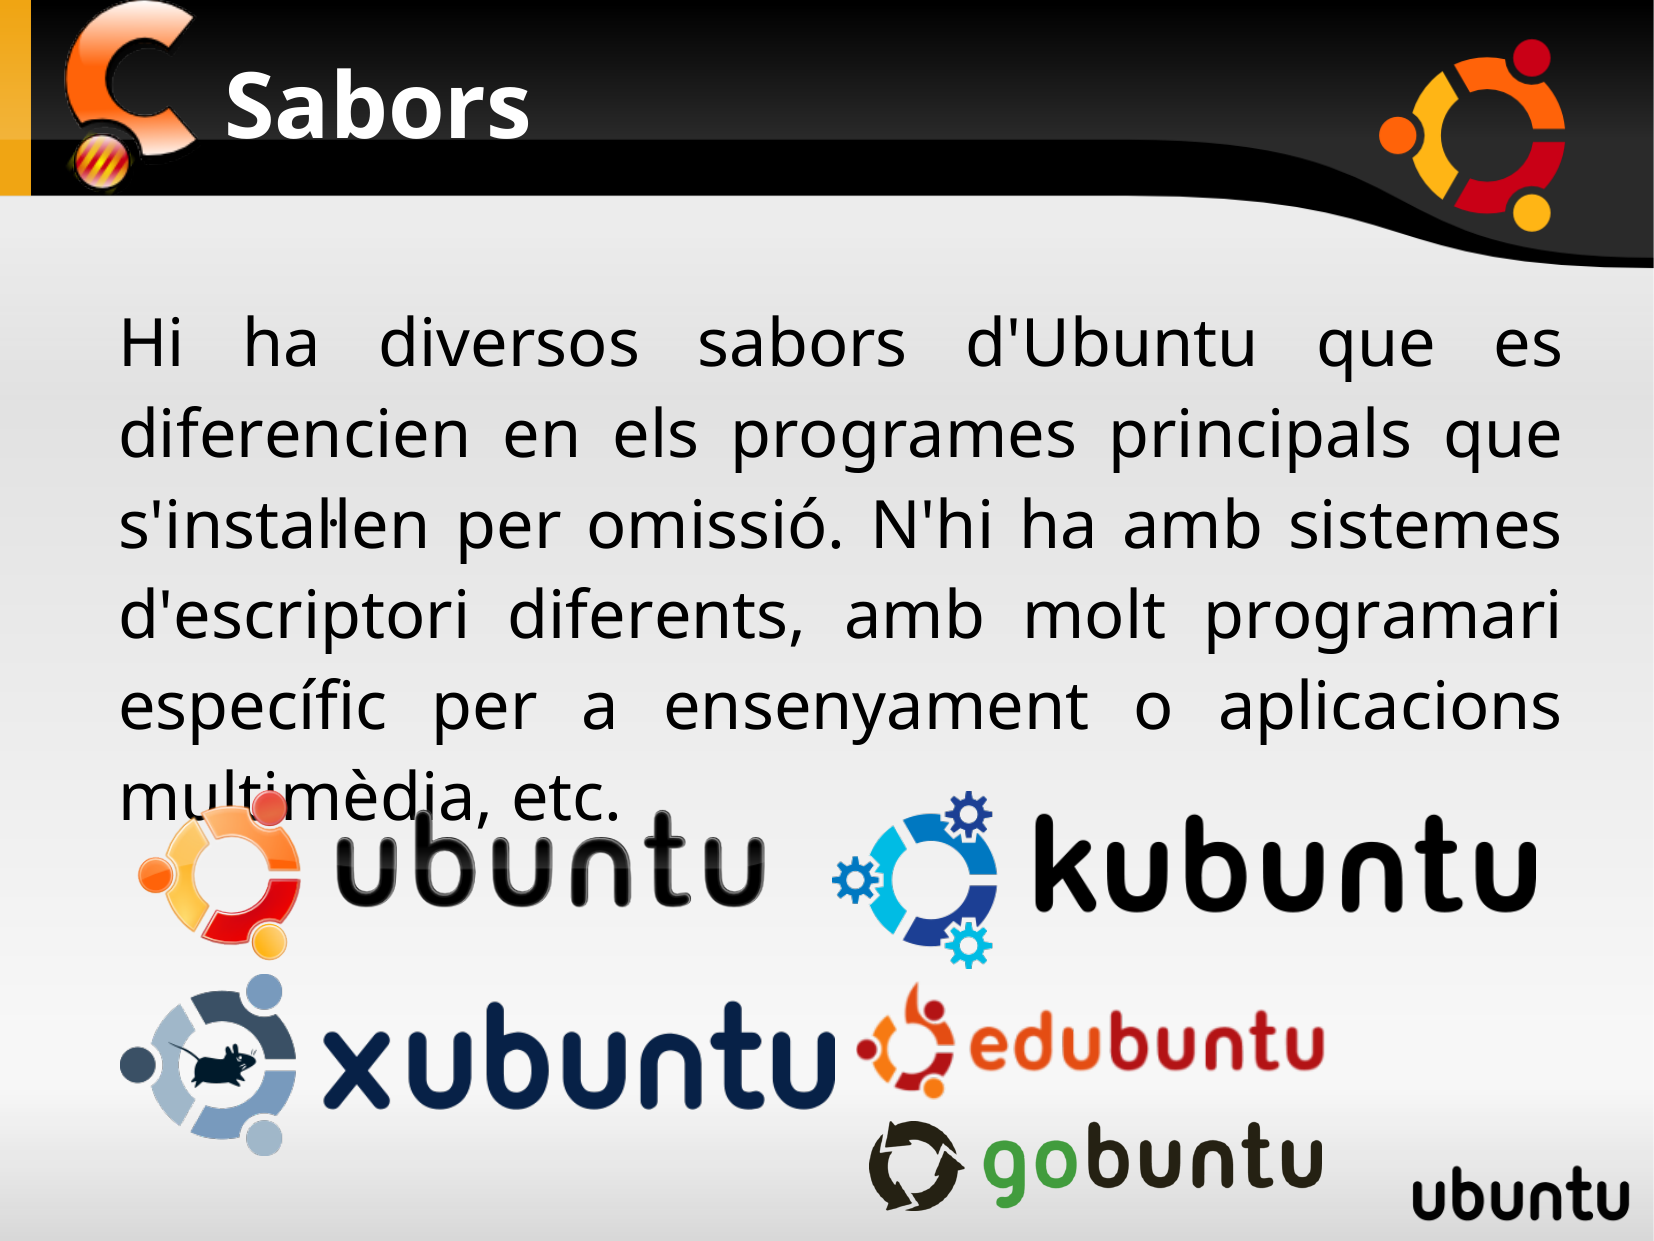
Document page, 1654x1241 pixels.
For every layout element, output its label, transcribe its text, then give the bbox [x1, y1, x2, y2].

picture [0, 0, 1654, 1241]
title Sabors [76, 0, 1565, 208]
text_box Hi ha diversos sabors d'Ubuntu que es diferencien en els programes principals que s'instal·len per omissió. N'hi ha amb sistemes d'escriptori diferents, amb molt programari específic per a ensenyament o aplicacions multimèdia, etc. [118, 295, 1565, 761]
